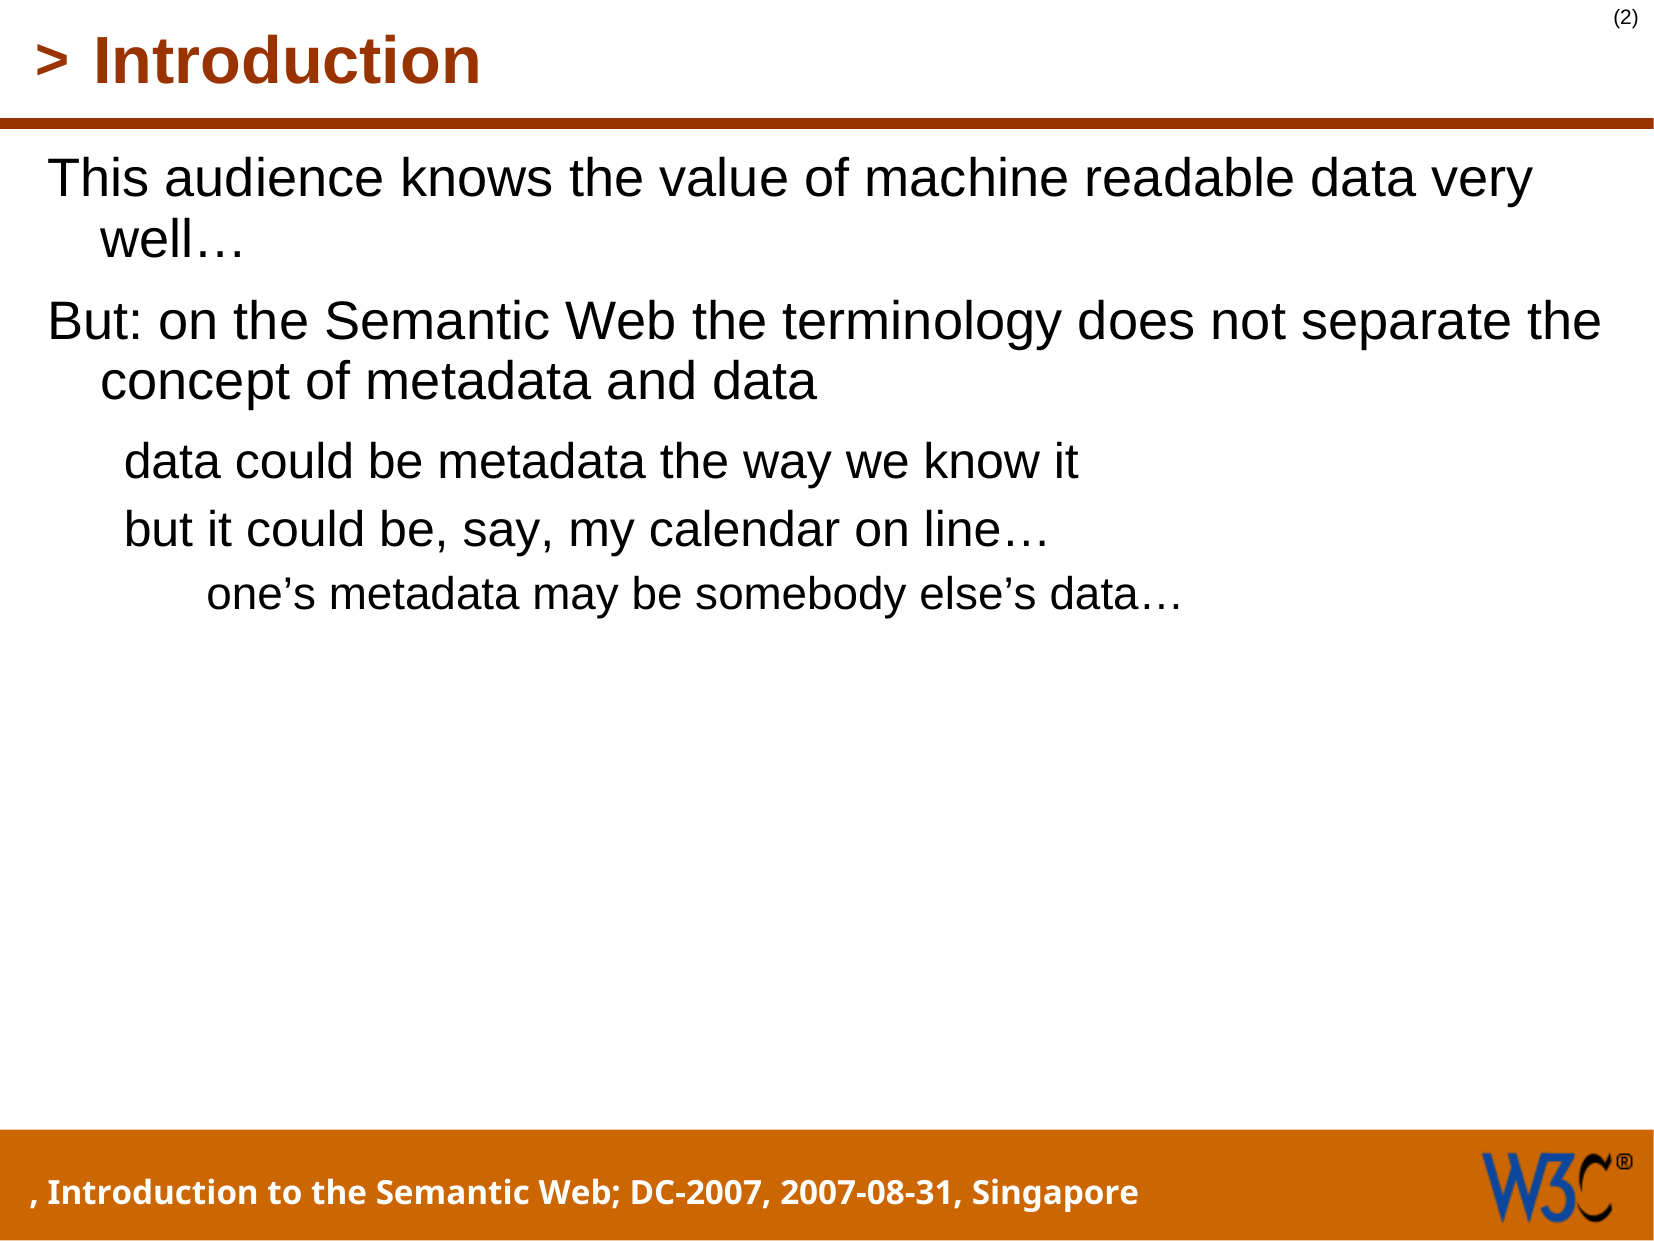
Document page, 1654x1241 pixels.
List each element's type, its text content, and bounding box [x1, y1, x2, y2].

list This audience knows the value of machine readable data very well… But: on the Semantic Web the terminology does not separate the concept of metadata and data data could be metadata the way we know it but it could be, say, my calendar on line… one’s metadata may be somebody else’s data… [29, 147, 1624, 1119]
title Introduction [93, 0, 1493, 119]
picture [1477, 1149, 1639, 1228]
